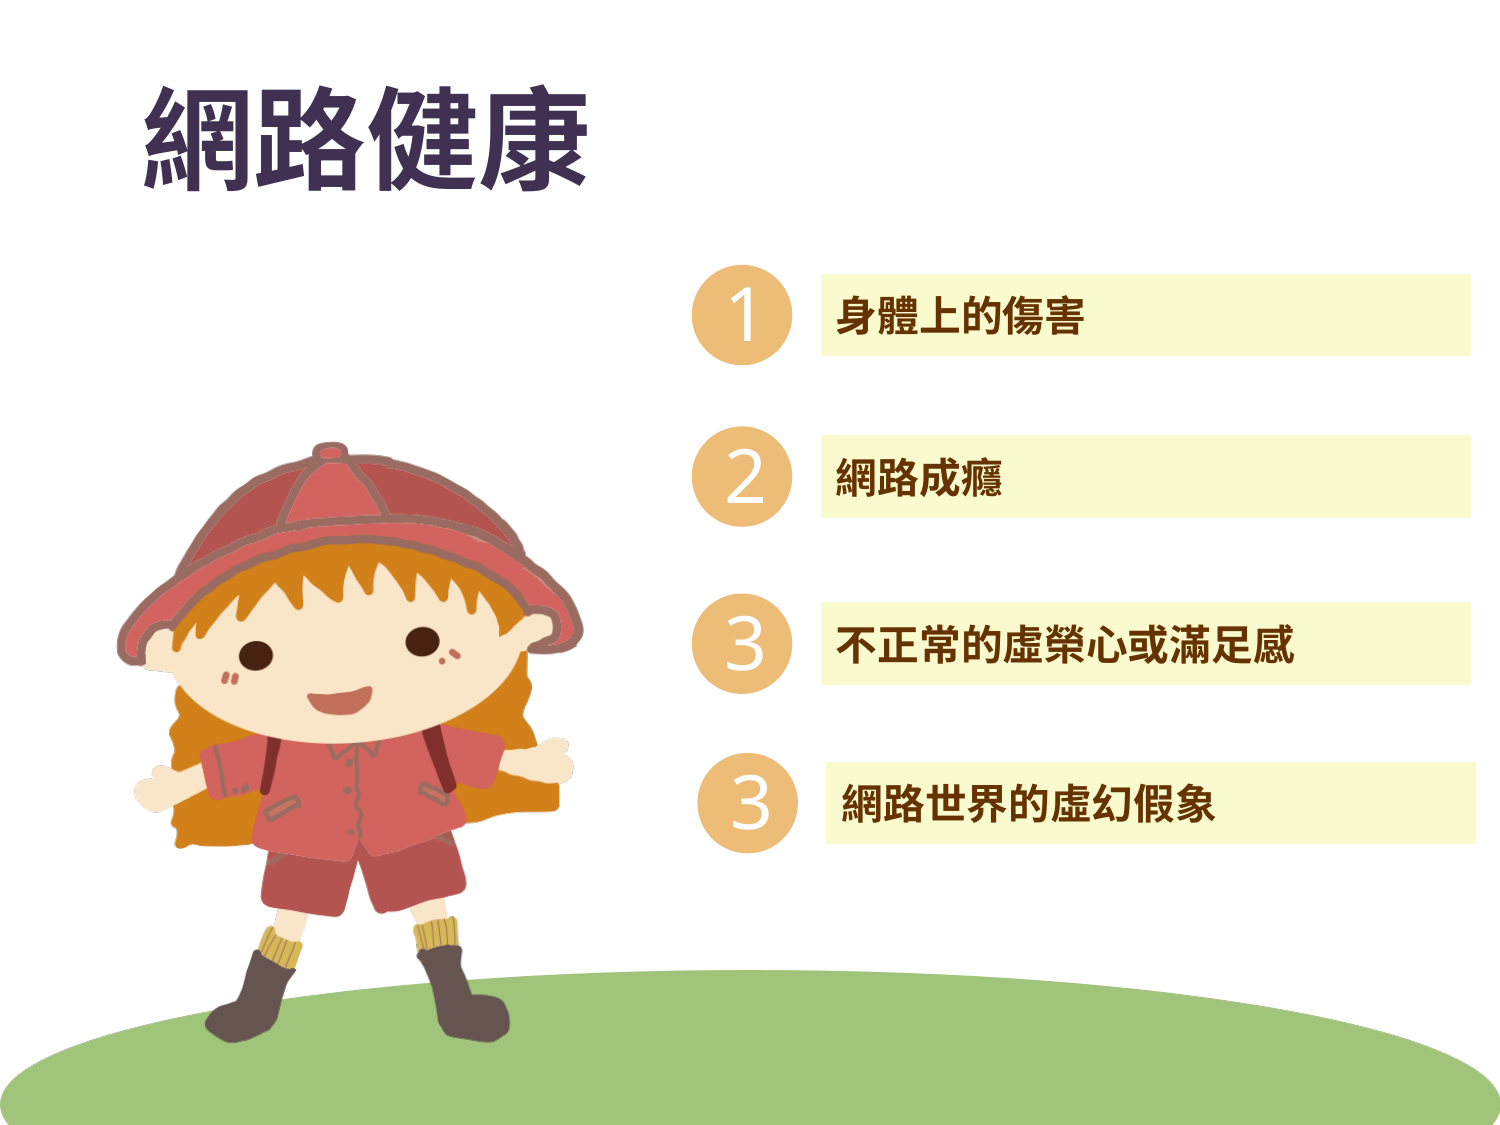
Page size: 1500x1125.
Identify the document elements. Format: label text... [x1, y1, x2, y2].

text_box 1 [709, 259, 793, 366]
text_box 網路成癮 [821, 435, 1471, 518]
text_box 2 [709, 420, 793, 527]
text_box 不正常的虛榮心或滿足感 [821, 602, 1471, 685]
text_box [691, 605, 709, 682]
picture [0, 431, 1500, 1125]
text_box [697, 764, 715, 842]
text_box 3 [709, 587, 793, 694]
text_box 3 [715, 747, 798, 854]
text_box 網路世界的虛幻假象 [826, 762, 1476, 844]
title 網路健康 [47, 42, 686, 231]
text_box [691, 438, 709, 515]
text_box 身體上的傷害 [821, 274, 1471, 356]
text_box [691, 277, 709, 353]
